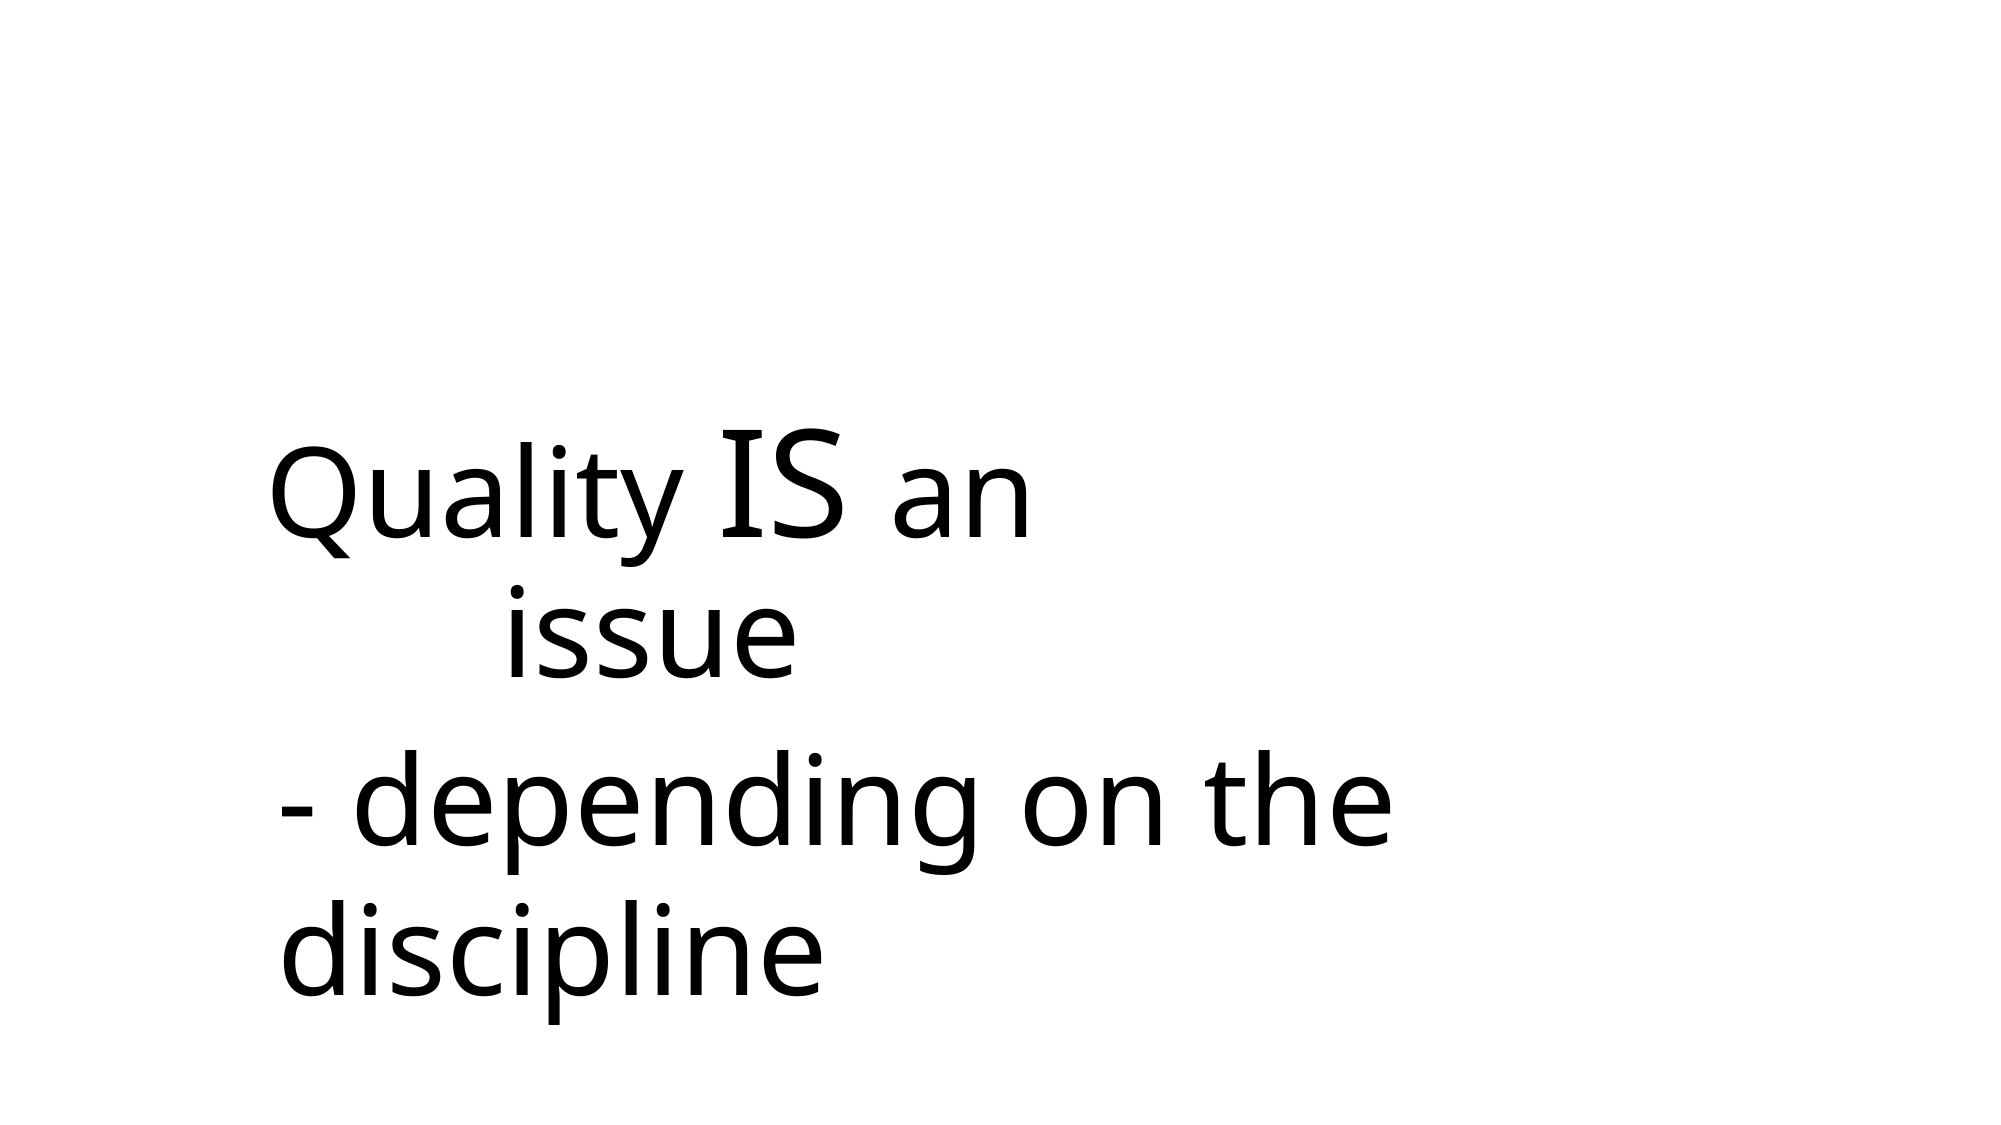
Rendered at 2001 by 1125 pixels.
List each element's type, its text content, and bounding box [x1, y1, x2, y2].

title Quality IS an issue [97, 400, 1206, 646]
text_box - depending on the discipline [262, 712, 1964, 880]
